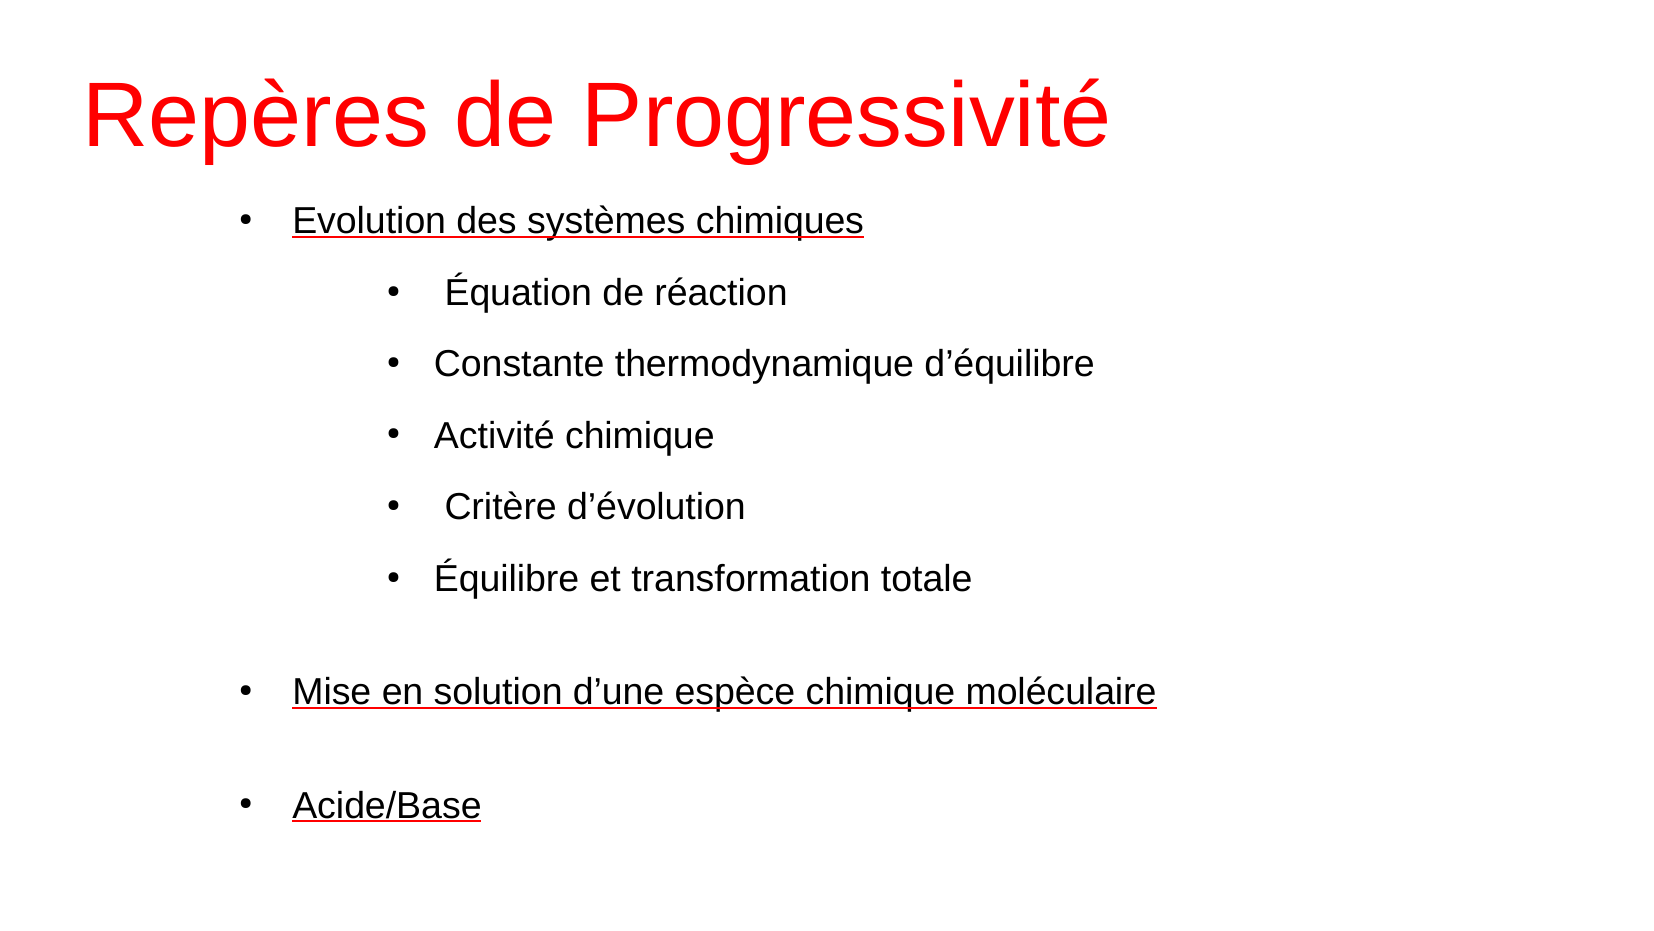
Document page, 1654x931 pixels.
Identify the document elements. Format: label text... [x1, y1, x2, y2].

title Repères de Progressivité [82, 37, 1571, 193]
text_box Evolution des systèmes chimiques Équation de réaction Constante thermodynamique d’équilibre Activité chimique Critère d’évolution Équilibre et transformation totale Mise en solution d’une espèce chimique moléculaire Acide/Base [206, 192, 1418, 834]
